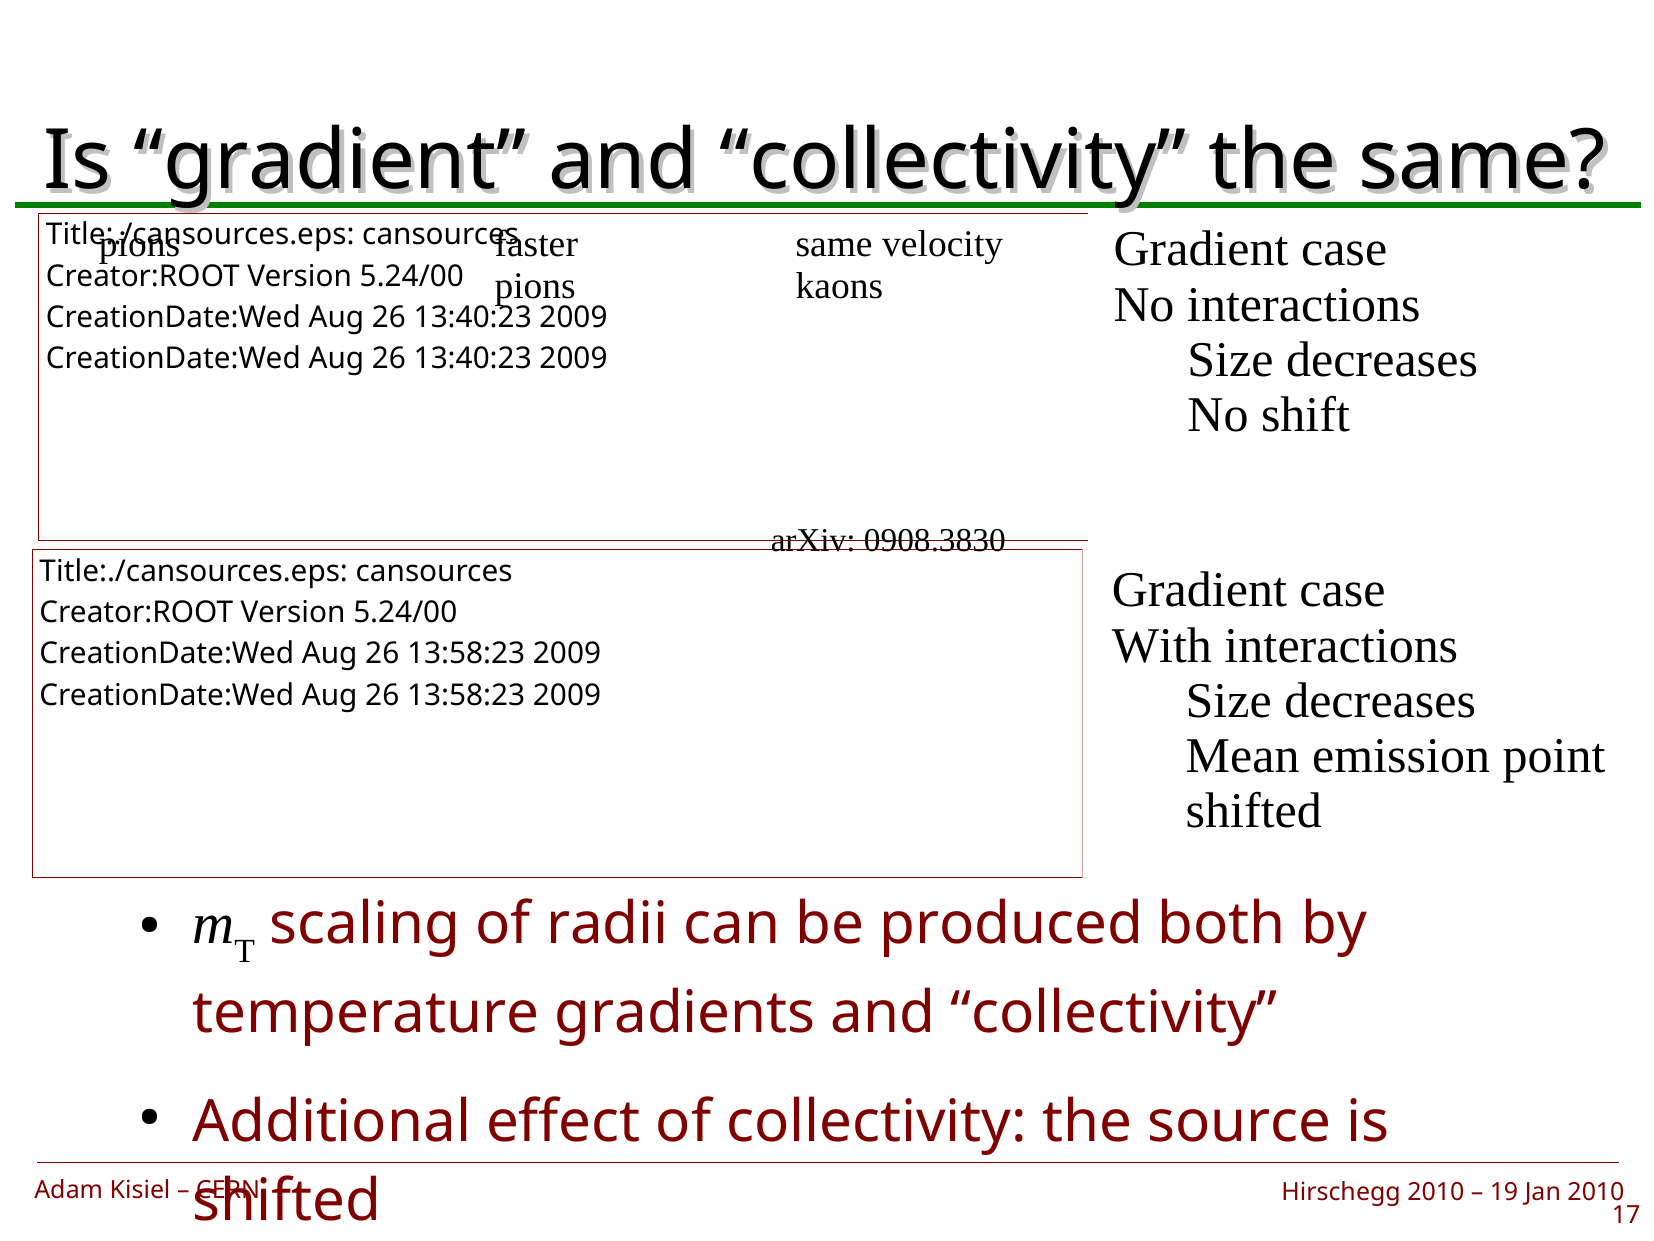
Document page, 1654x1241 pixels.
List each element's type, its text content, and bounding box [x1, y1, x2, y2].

text_box Gradient case With interactions Size decreases Mean emission point shifted [1111, 562, 1606, 839]
text_box faster pions [494, 223, 579, 307]
picture [36, 211, 1088, 541]
text_box pions [98, 223, 181, 265]
list mT scaling of radii can be produced both by temperature gradients and “collectivity” Additional effect of collectivity: the source is shifted [121, 881, 1533, 1158]
picture [29, 547, 1083, 878]
text_box same velocity kaons [795, 223, 1005, 307]
title Is “gradient” and “collectivity” the same? [31, 52, 1620, 261]
text_box arXiv: 0908.3830 [770, 521, 1007, 559]
text_box Gradient case No interactions Size decreases No shift [1113, 221, 1479, 443]
